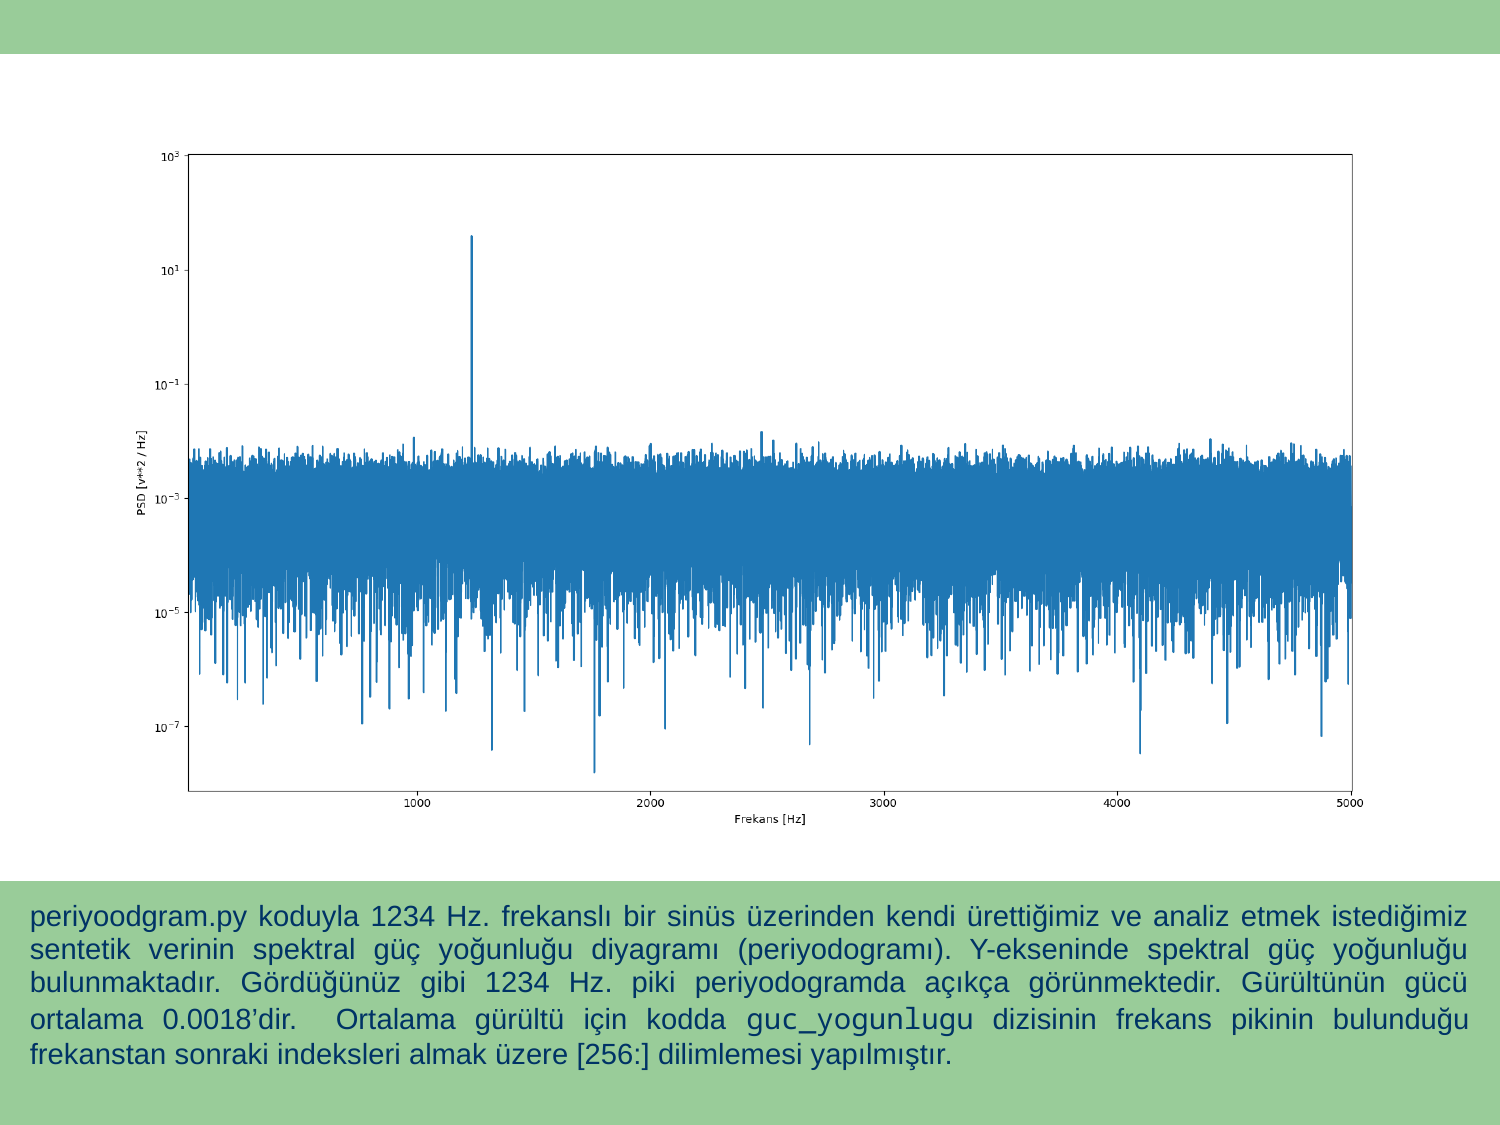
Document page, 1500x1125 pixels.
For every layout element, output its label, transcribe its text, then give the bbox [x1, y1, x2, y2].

picture [0, 54, 1500, 881]
text_box periyoodgram.py koduyla 1234 Hz. frekanslı bir sinüs üzerinden kendi ürettiğimiz ve analiz etmek istediğimiz sentetik verinin spektral güç yoğunluğu diyagramı (periyodogramı). Y-ekseninde spektral güç yoğunluğu bulunmaktadır. Gördüğünüz gibi 1234 Hz. piki periyodogramda açıkça görünmektedir. Gürültünün gücü ortalama 0.0018’dir. Ortalama gürültü için kodda guc_yogunlugu dizisinin frekans pikinin bulunduğu frekanstan sonraki indeksleri almak üzere [256:] dilimlemesi yapılmıştır. [15, 892, 1486, 1081]
